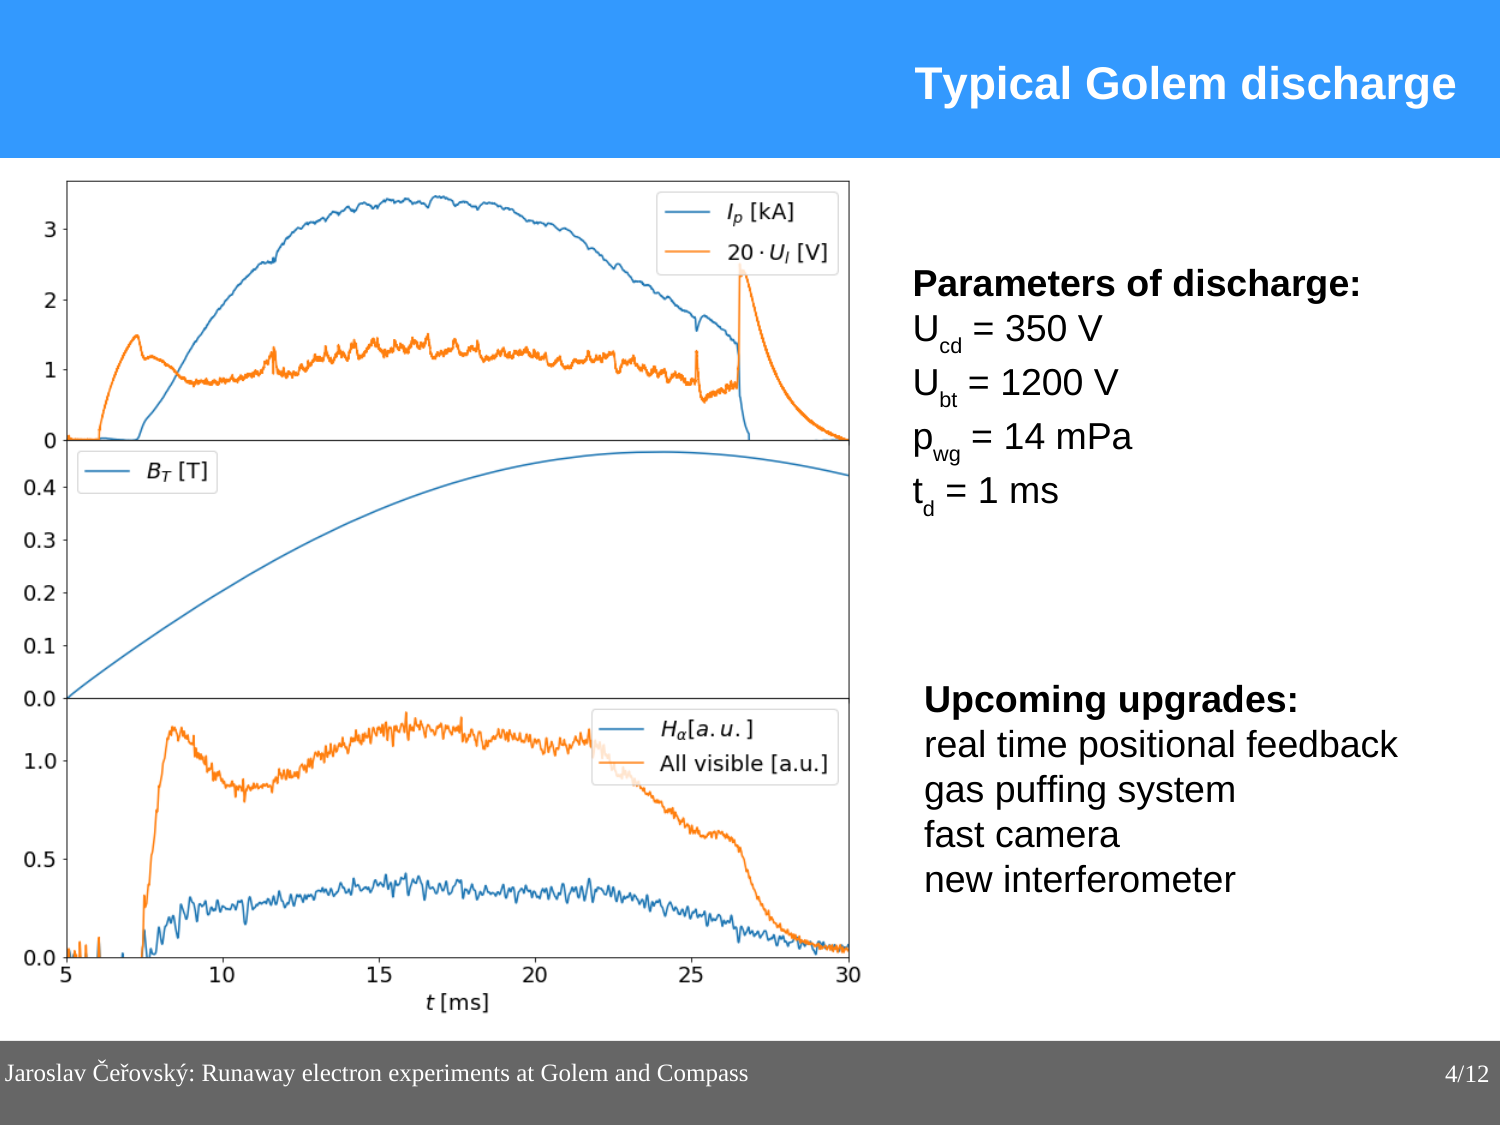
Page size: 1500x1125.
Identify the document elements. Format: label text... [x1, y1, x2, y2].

text_box Parameters of discharge: Ucd = 350 V Ubt = 1200 V pwg = 14 mPa td = 1 ms [897, 251, 1456, 528]
text_box Typical Golem discharge [825, 54, 1483, 108]
picture [10, 164, 875, 1028]
text_box [875, 210, 1456, 900]
text_box Upcoming upgrades: real time positional feedback gas puffing system fast camera new interferometer [909, 667, 1465, 908]
